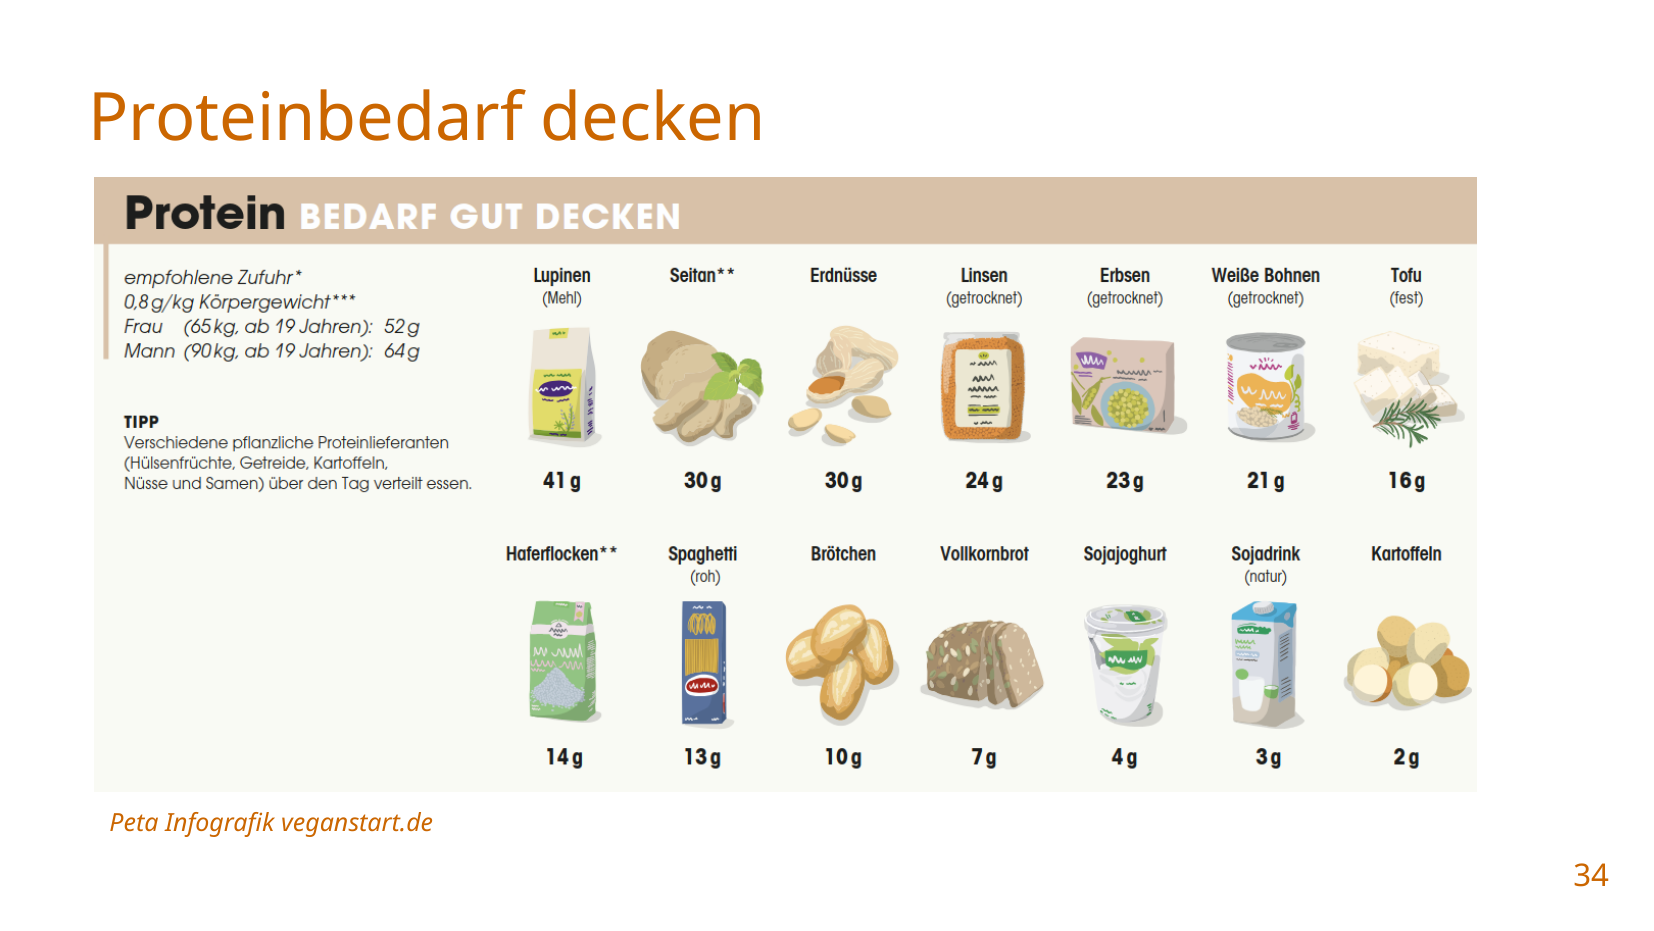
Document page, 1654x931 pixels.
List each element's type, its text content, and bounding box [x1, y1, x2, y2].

text_box Peta Infografik veganstart.de [94, 797, 591, 863]
title Proteinbedarf decken [88, 37, 1489, 193]
picture [94, 177, 1477, 793]
